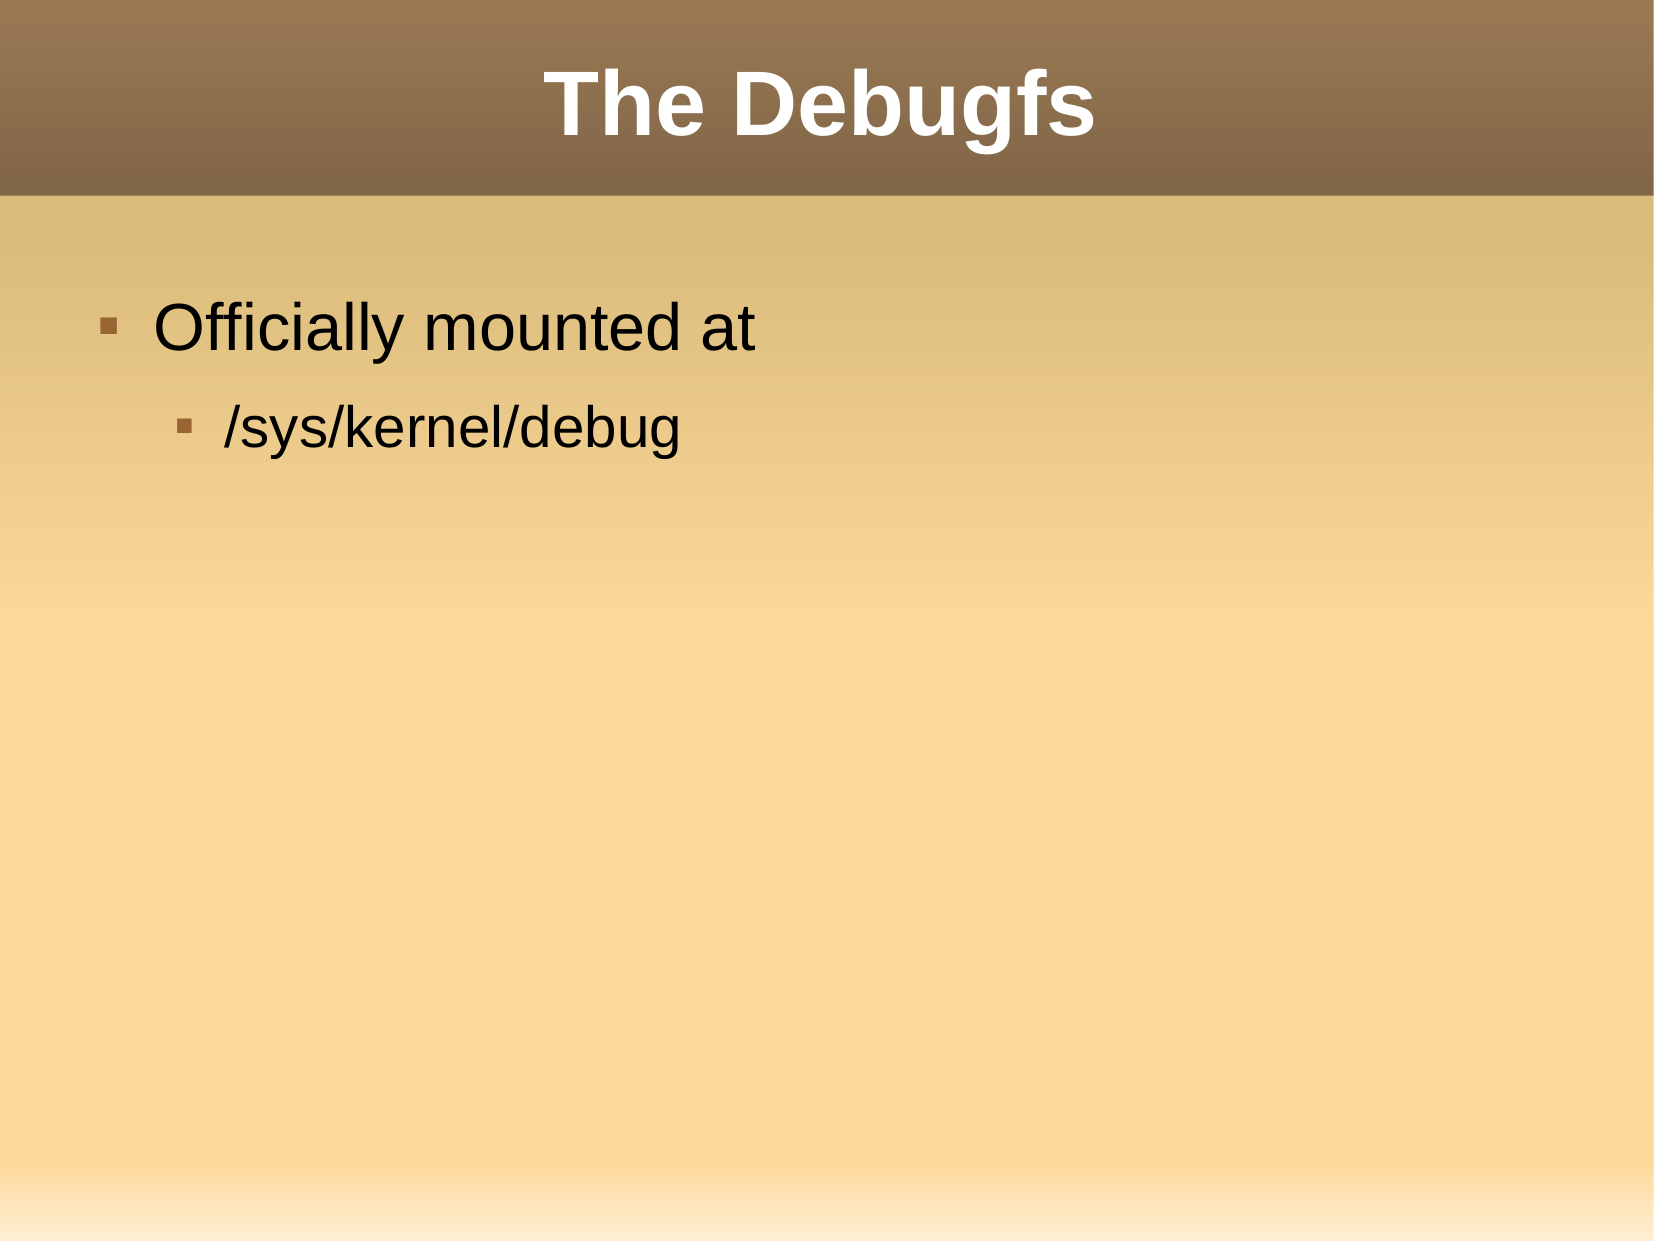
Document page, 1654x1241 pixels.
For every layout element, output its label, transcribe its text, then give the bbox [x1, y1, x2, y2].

title The Debugfs [76, 7, 1565, 200]
picture [0, 0, 1654, 1241]
list Officially mounted at /sys/kernel/debug [82, 290, 1571, 1094]
